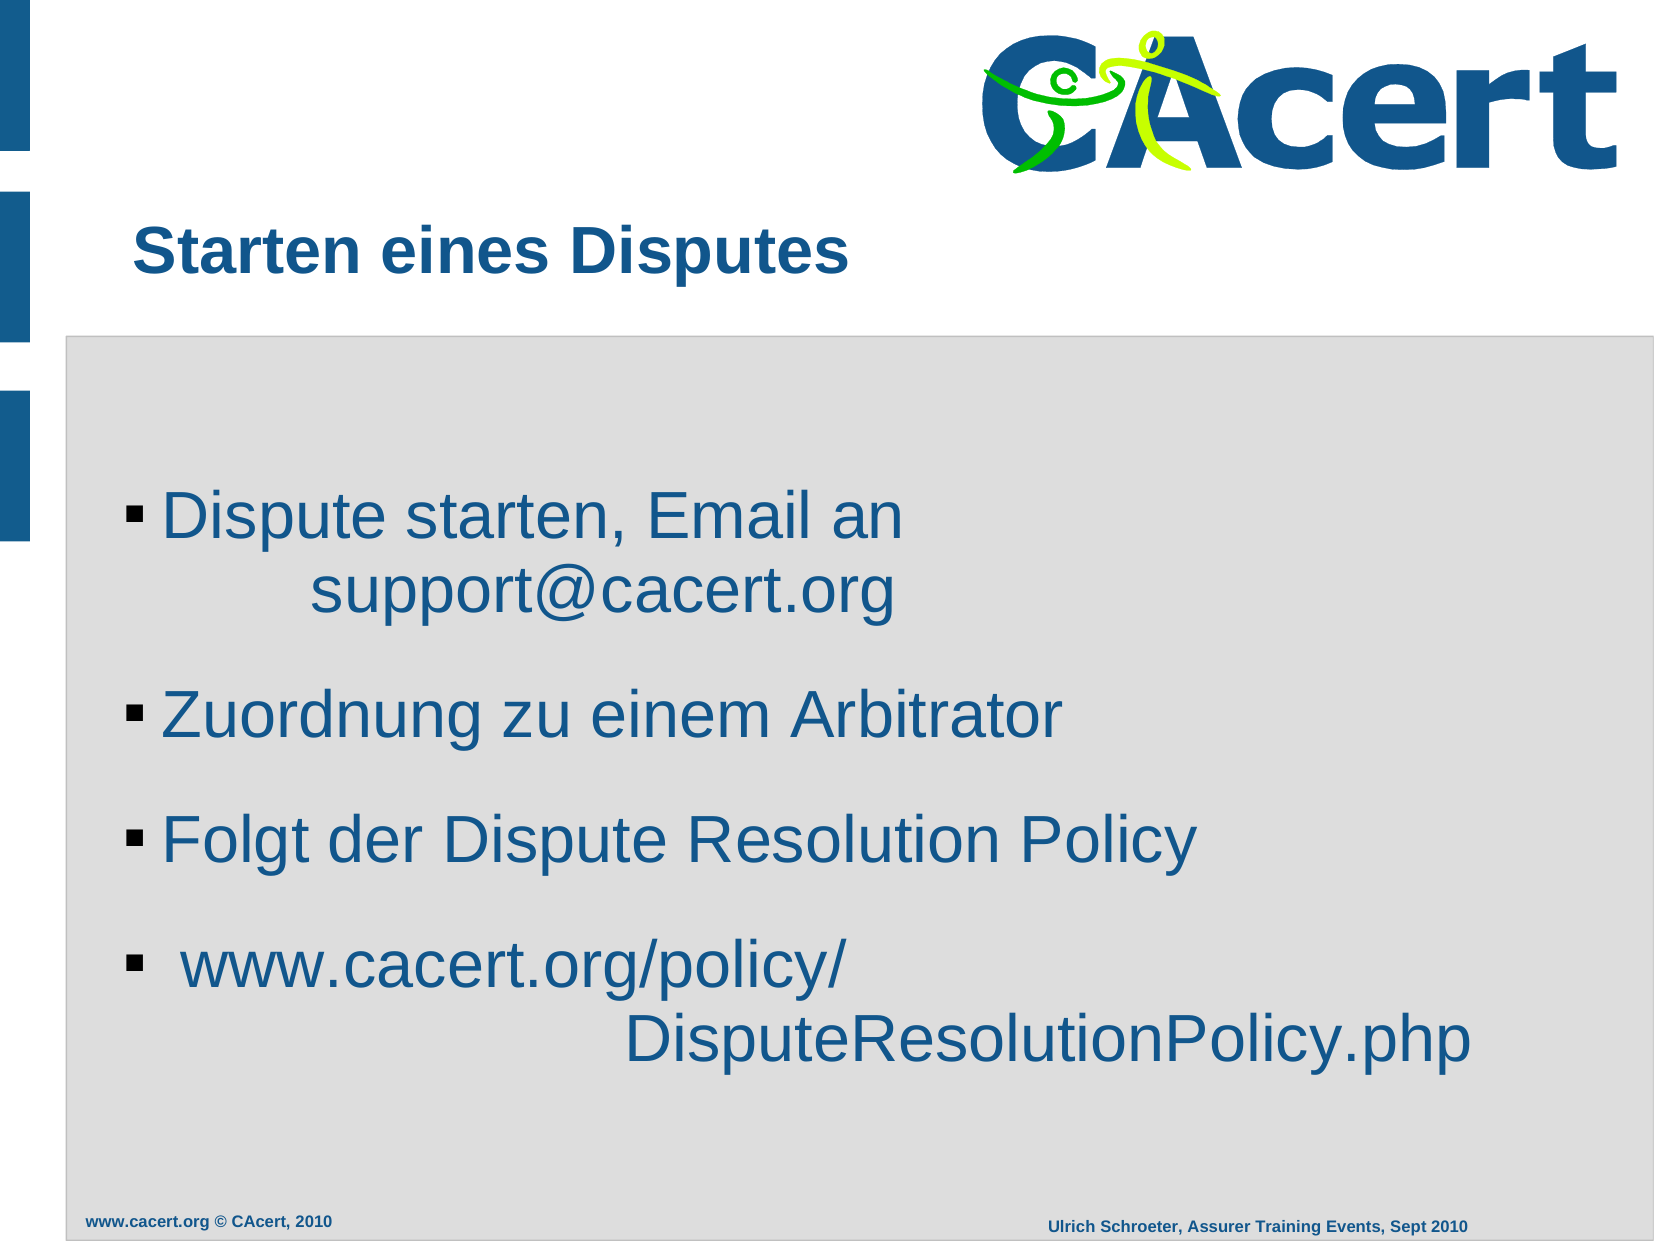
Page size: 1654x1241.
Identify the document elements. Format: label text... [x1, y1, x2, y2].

list Dispute starten, Email an support@cacert.org Zuordnung zu einem Arbitrator Folgt der Dispute Resolution Policy www.cacert.org/policy/ DisputeResolutionPolicy.php [118, 413, 1565, 1141]
text_box Starten eines Disputes [118, 191, 867, 296]
